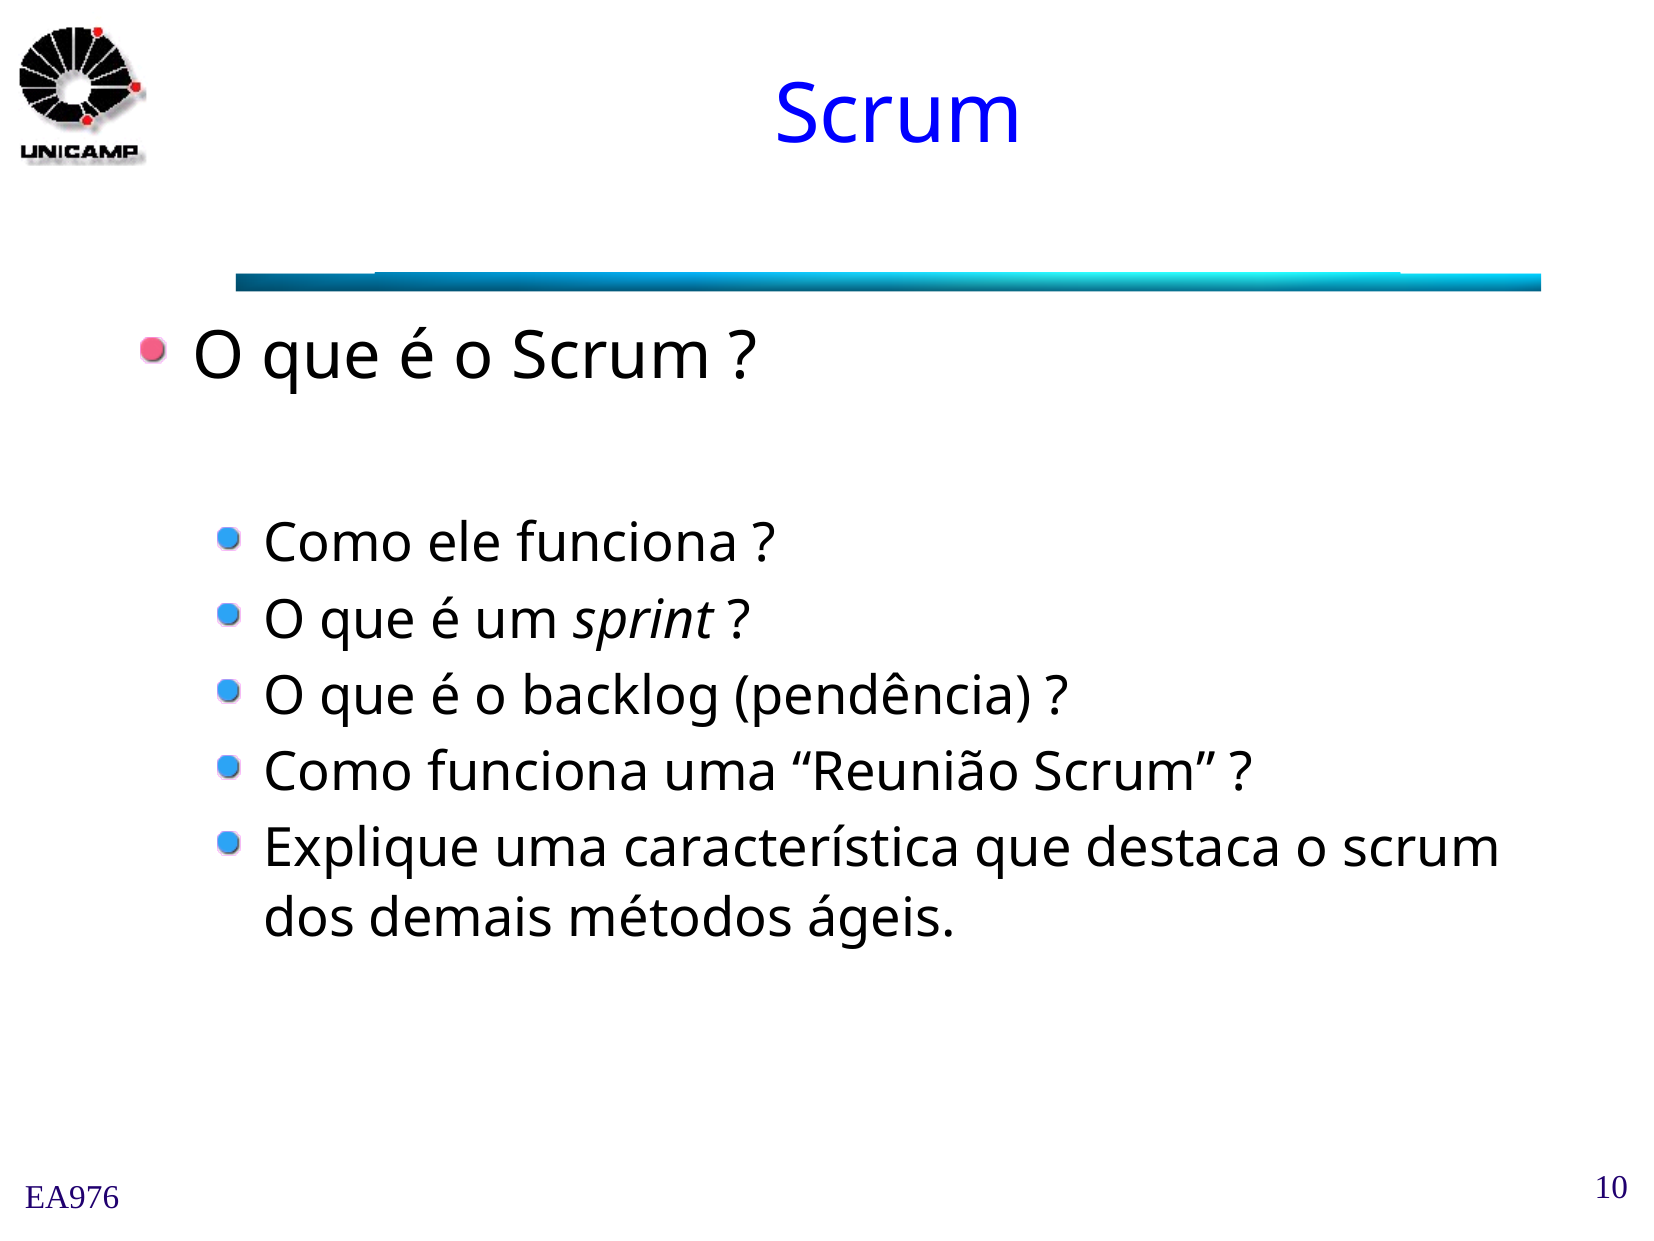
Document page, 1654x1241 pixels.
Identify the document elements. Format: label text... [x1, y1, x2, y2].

picture [125, 272, 1654, 295]
list O que é o Scrum ? Como ele funciona ? O que é um sprint ? O que é o backlog (pendência) ? Como funciona uma “Reunião Scrum” ? Explique uma característica que destaca o scrum dos demais métodos ágeis. [121, 309, 1534, 1182]
title Scrum [264, 0, 1534, 186]
